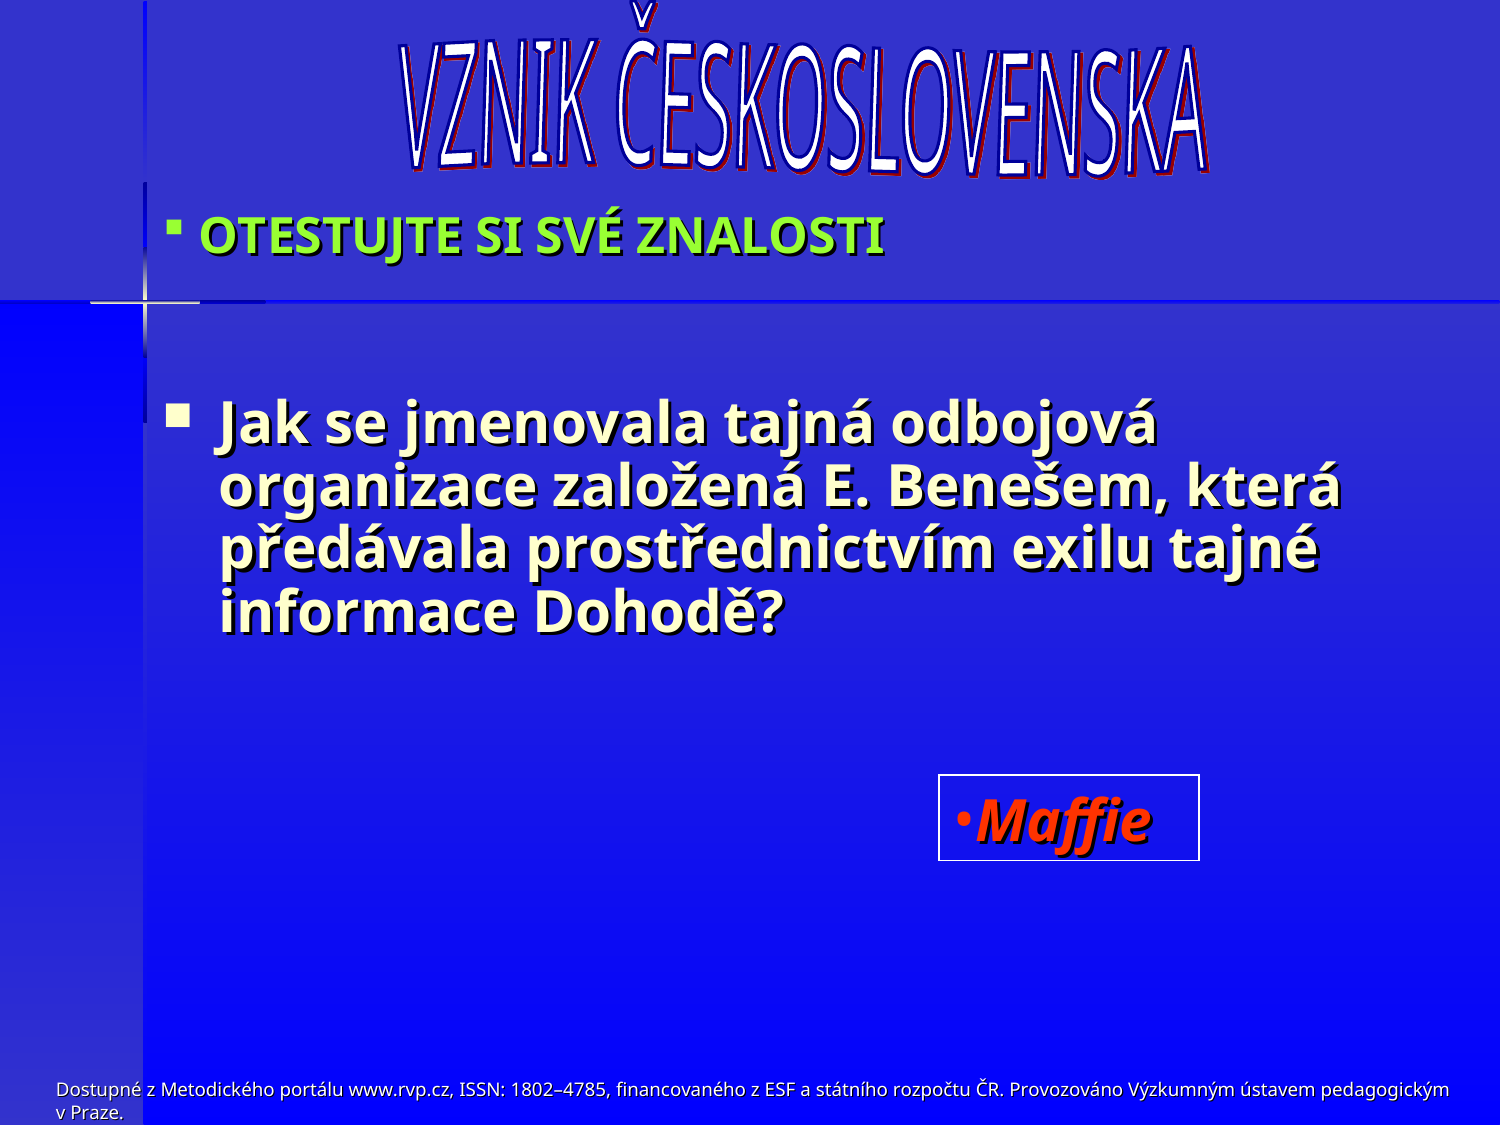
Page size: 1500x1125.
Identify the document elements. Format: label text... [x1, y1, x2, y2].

text_box VZNIK ČESKOSLOVENSKA [617, 39, 657, 166]
text_box VZNIK ČESKOSLOVENSKA [998, 51, 1030, 176]
text_box VZNIK ČESKOSLOVENSKA [869, 48, 898, 172]
text_box VZNIK ČESKOSLOVENSKA [530, 39, 553, 163]
text_box VZNIK ČESKOSLOVENSKA [439, 41, 477, 167]
text_box VZNIK ČESKOSLOVENSKA [737, 43, 777, 168]
text_box VZNIK ČESKOSLOVENSKA [1036, 51, 1079, 175]
text_box VZNIK ČESKOSLOVENSKA [482, 40, 526, 164]
text_box Dostupné z Metodického portálu www.rvp.cz, ISSN: 1802–4785, financovaného z ESF a státního rozpočtu ČR. Provozováno Výzkumným ústavem pedagogickým v Praze. [41, 1070, 1471, 1125]
text_box VZNIK ČESKOSLOVENSKA [828, 45, 863, 172]
text_box VZNIK ČESKOSLOVENSKA [696, 41, 730, 168]
text_box VZNIK ČESKOSLOVENSKA [399, 43, 441, 168]
text_box VZNIK ČESKOSLOVENSKA [661, 41, 693, 166]
text_box OTESTUJTE SI SVÉ ZNALOSTI [147, 196, 987, 272]
text_box VZNIK ČESKOSLOVENSKA [631, 0, 655, 29]
text_box VZNIK ČESKOSLOVENSKA [1085, 49, 1119, 177]
text_box Maffie [938, 774, 1199, 861]
list Jak se jmenovala tajná odbojová organizace založená E. Benešem, která předávala prostřednictvím exilu tajné informace Dohodě? [147, 385, 1500, 670]
text_box VZNIK ČESKOSLOVENSKA [903, 47, 949, 175]
text_box VZNIK ČESKOSLOVENSKA [954, 50, 996, 175]
text_box VZNIK ČESKOSLOVENSKA [557, 39, 597, 163]
text_box VZNIK ČESKOSLOVENSKA [777, 43, 824, 171]
text_box VZNIK ČESKOSLOVENSKA [1125, 46, 1206, 174]
